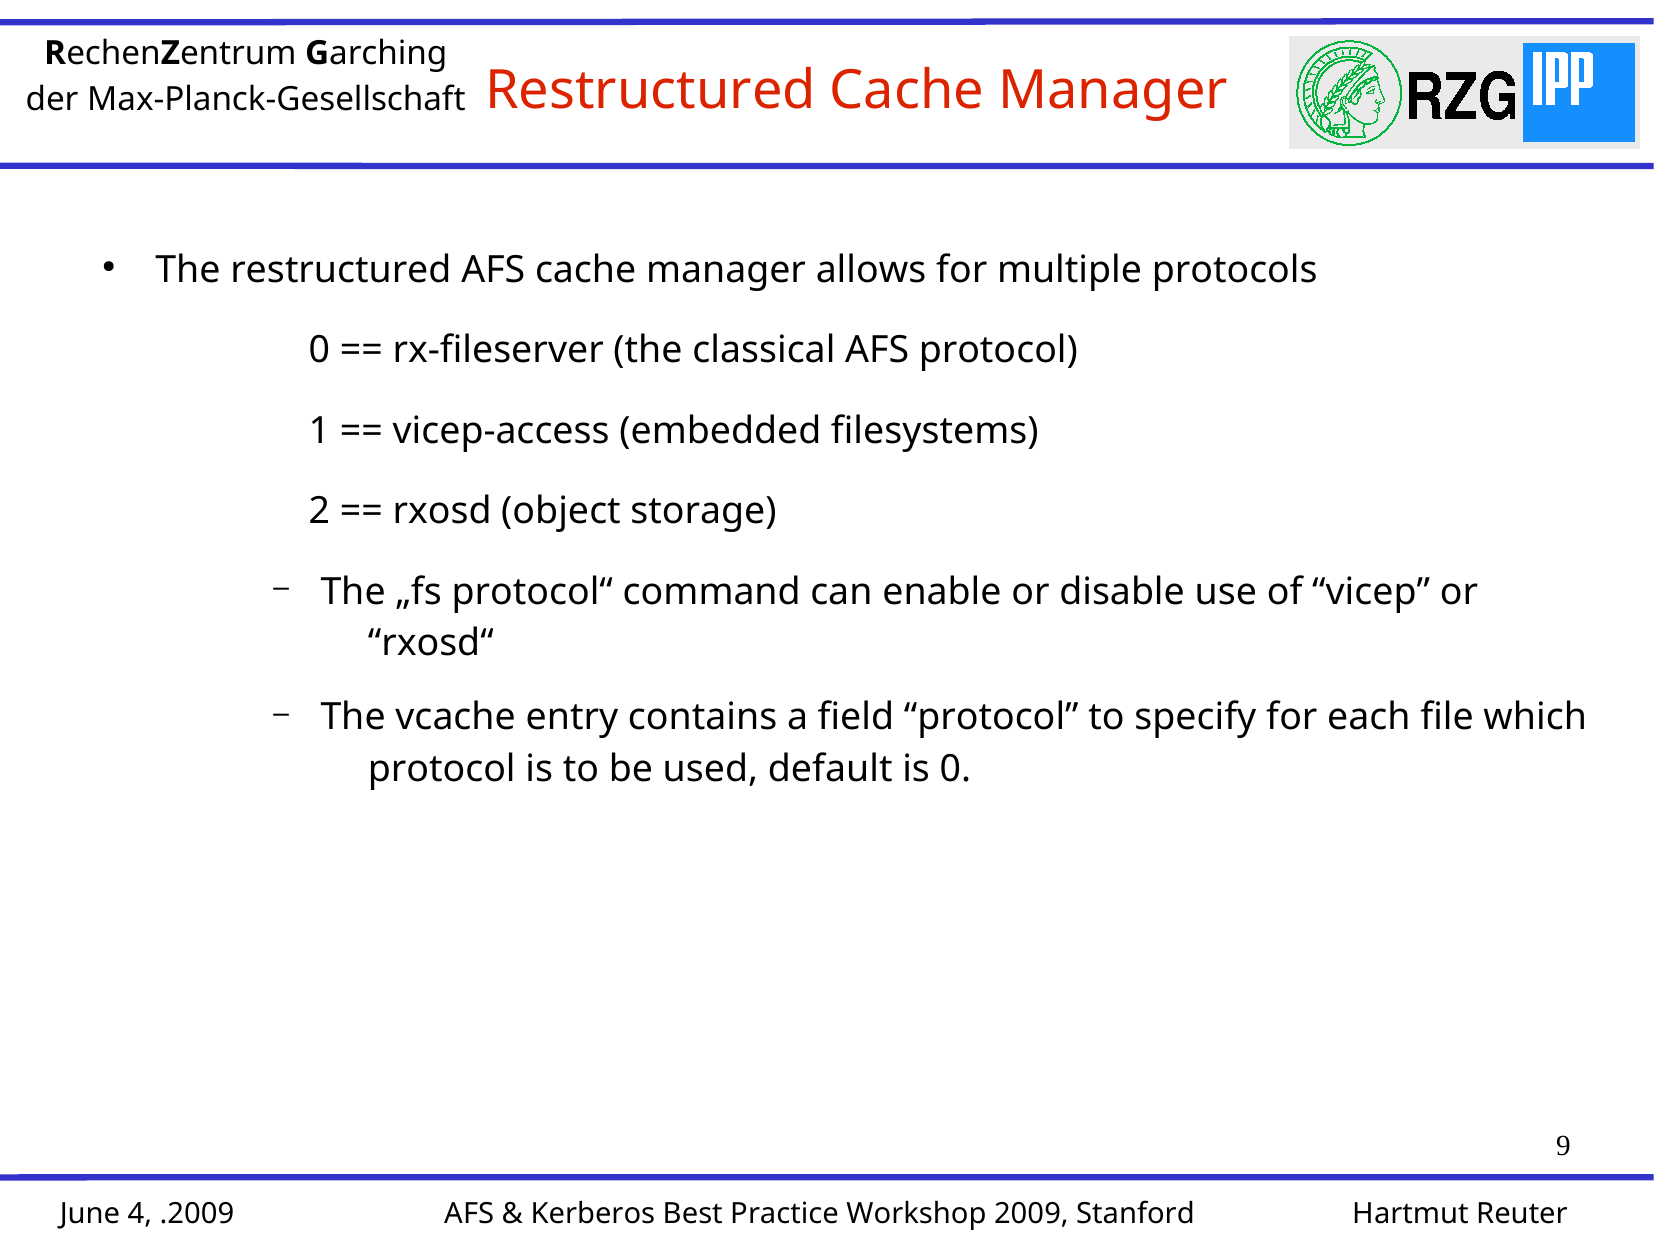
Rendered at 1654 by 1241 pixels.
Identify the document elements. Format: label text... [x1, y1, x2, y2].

list The restructured AFS cache manager allows for multiple protocols 0 == rx-fileserver (the classical AFS protocol) 1 == vicep-access (embedded filesystems) 2 == rxosd (object storage) The „fs protocol“ command can enable or disable use of “vicep” or “rxosd“ The vcache entry contains a field “protocol” to specify for each file which protocol is to be used, default is 0. [69, 189, 1630, 1164]
picture [1289, 36, 1640, 43]
text_box Restructured Cache Manager [37, 43, 1654, 168]
